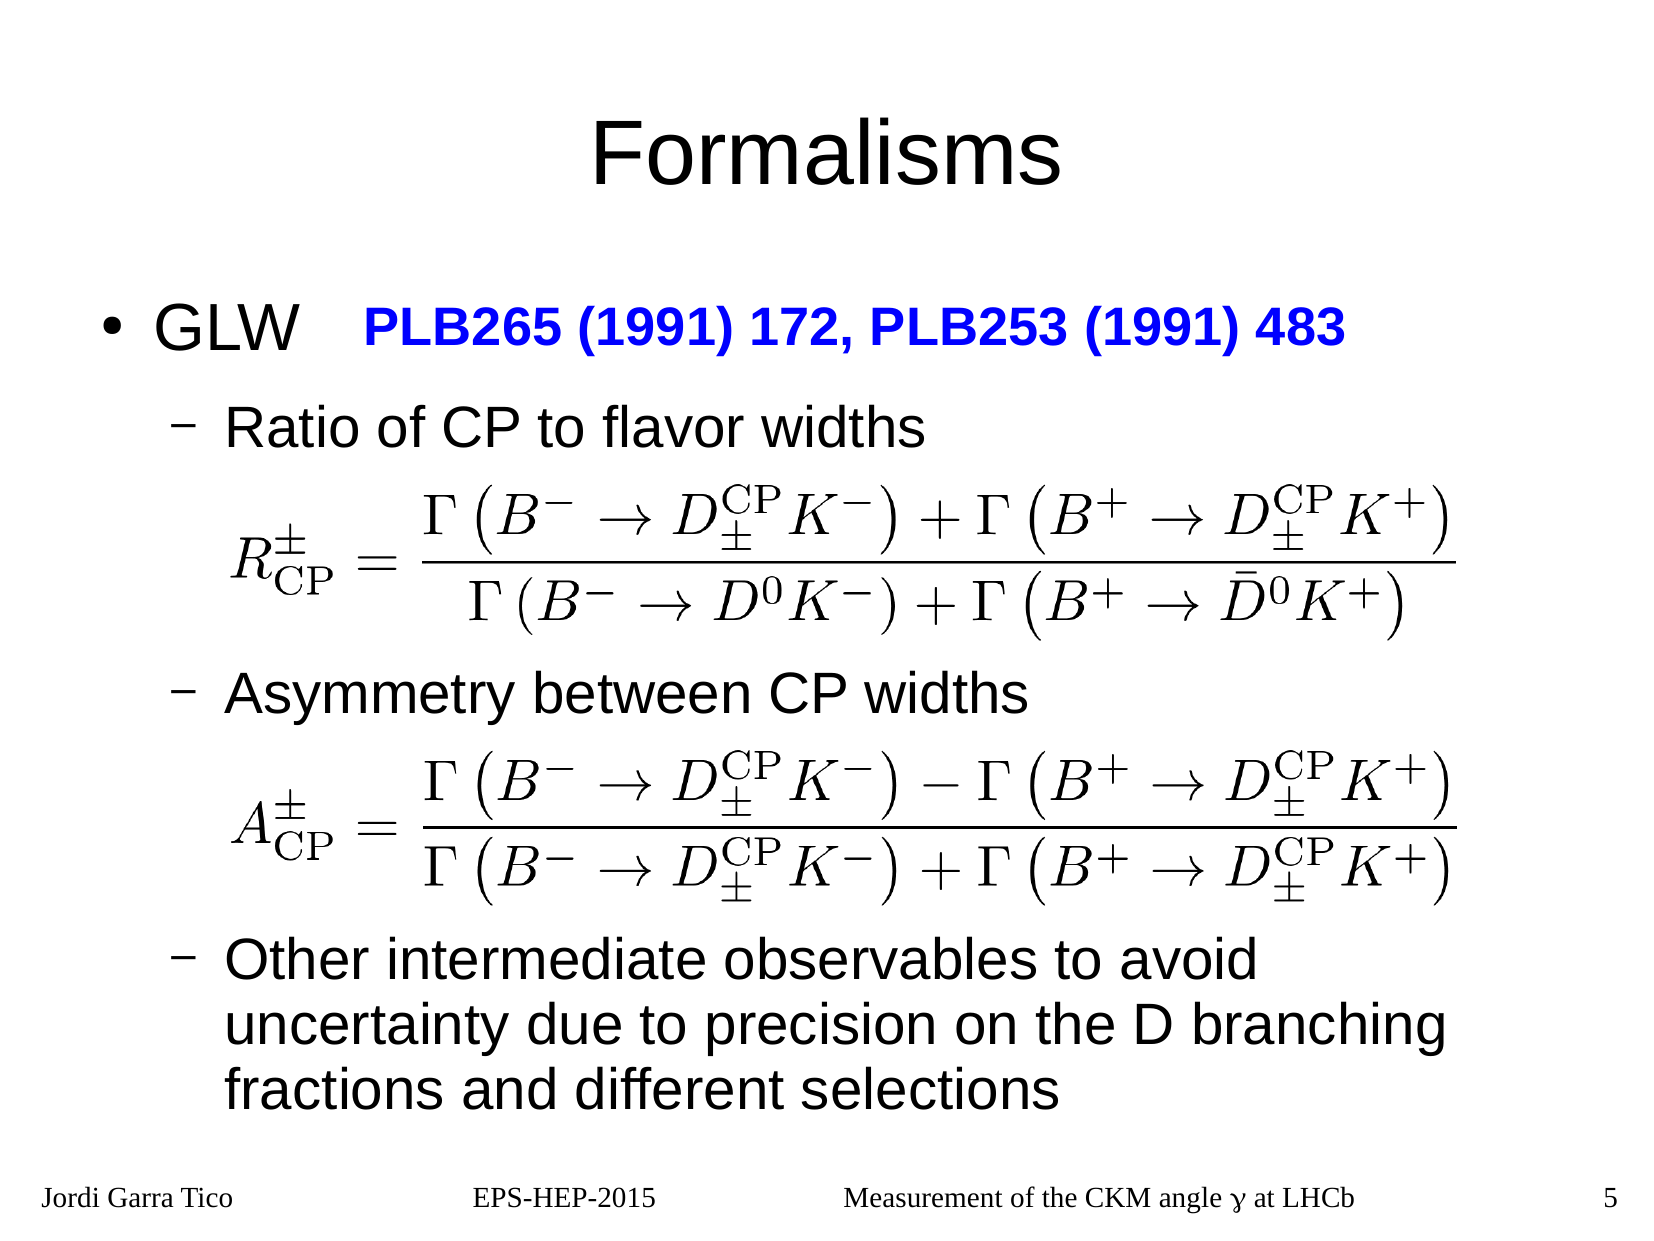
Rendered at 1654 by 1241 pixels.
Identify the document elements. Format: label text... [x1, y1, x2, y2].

list GLW Ratio of CP to flavor widths Asymmetry between CP widths Other intermediate observables to avoid uncertainty due to precision on the D branching fractions and different selections [82, 290, 1538, 1123]
title Formalisms [82, 49, 1571, 257]
picture [230, 484, 1456, 641]
picture [230, 750, 1457, 906]
text_box PLB265 (1991) 172, PLB253 (1991) 483 [348, 289, 1363, 365]
